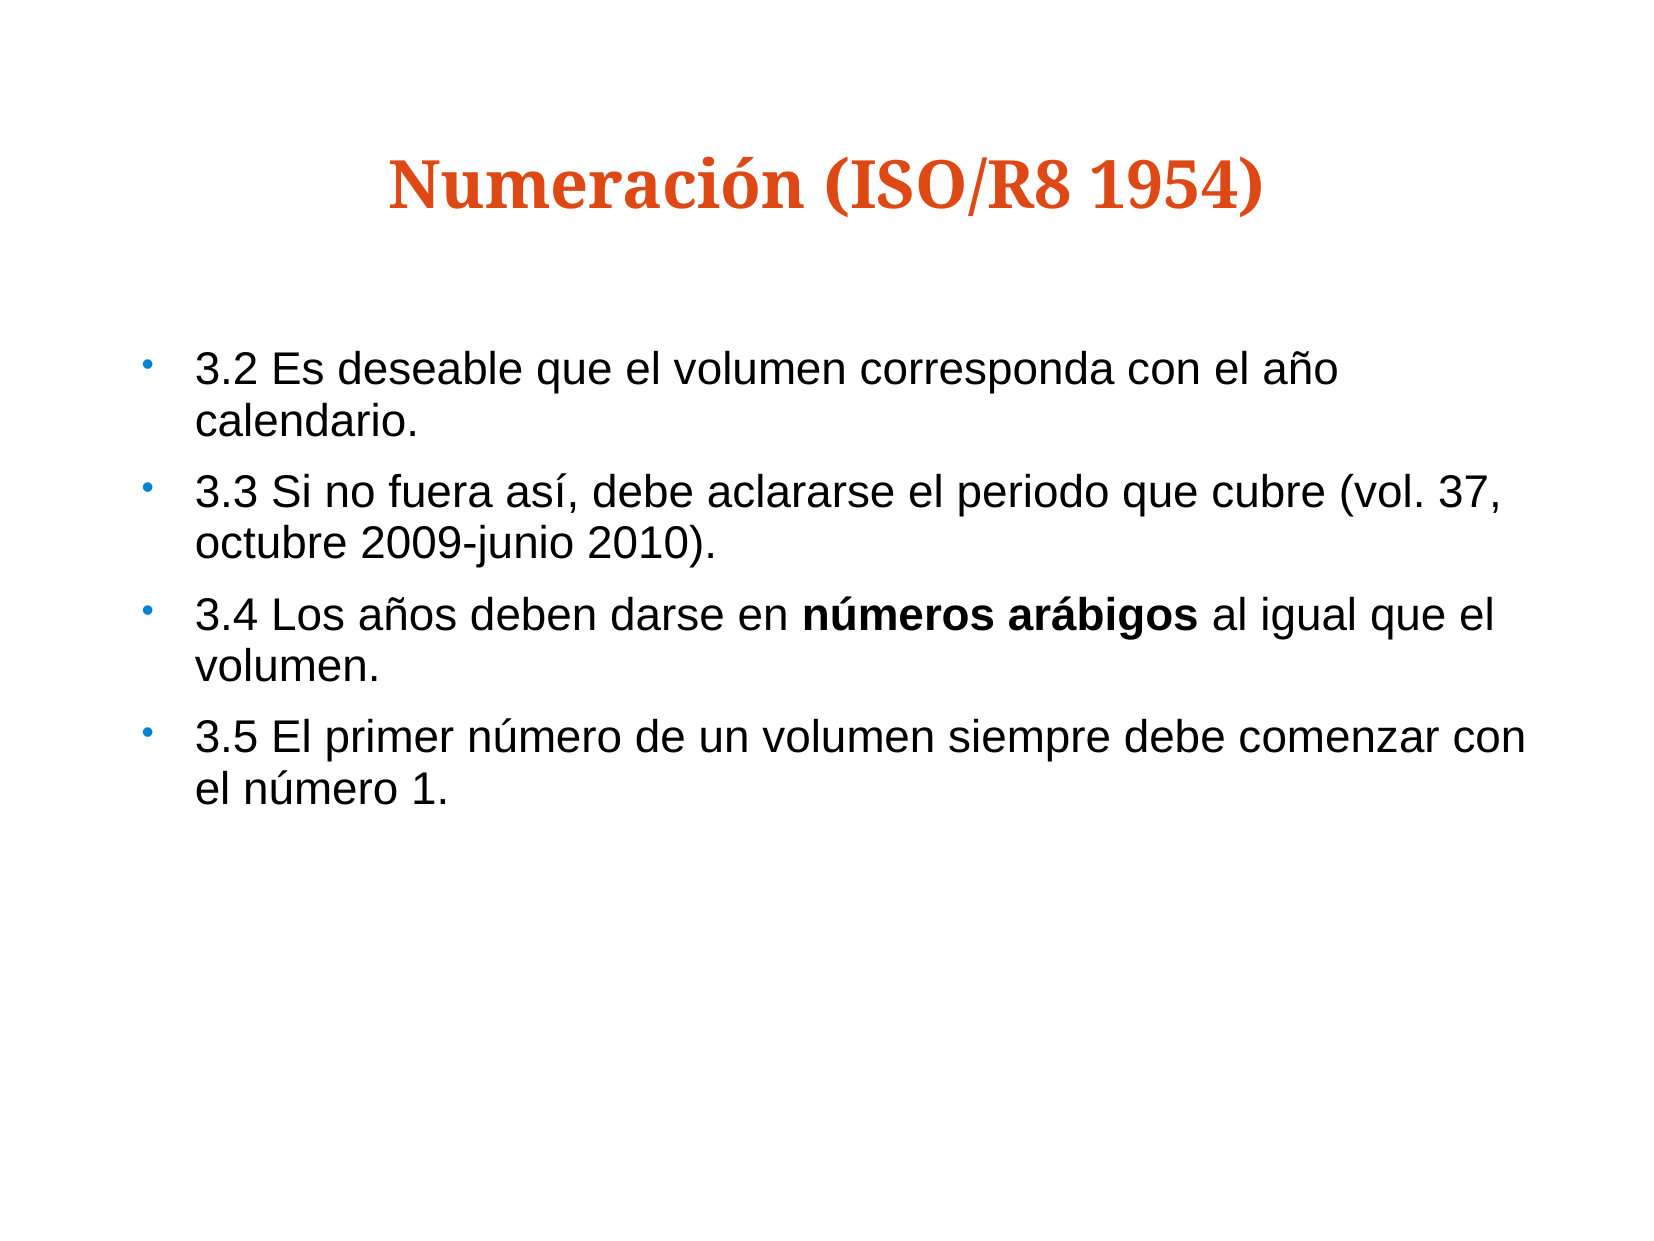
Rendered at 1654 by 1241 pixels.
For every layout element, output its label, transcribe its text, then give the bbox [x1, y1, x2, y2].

title Numeración (ISO/R8 1954) [124, 78, 1530, 287]
list 3.2 Es deseable que el volumen corresponda con el año calendario. 3.3 Si no fuera así, debe aclararse el periodo que cubre (vol. 37, octubre 2009-junio 2010). 3.4 Los años deben darse en números arábigos al igual que el volumen. 3.5 El primer número de un volumen siempre debe comenzar con el número 1. [124, 343, 1532, 1063]
